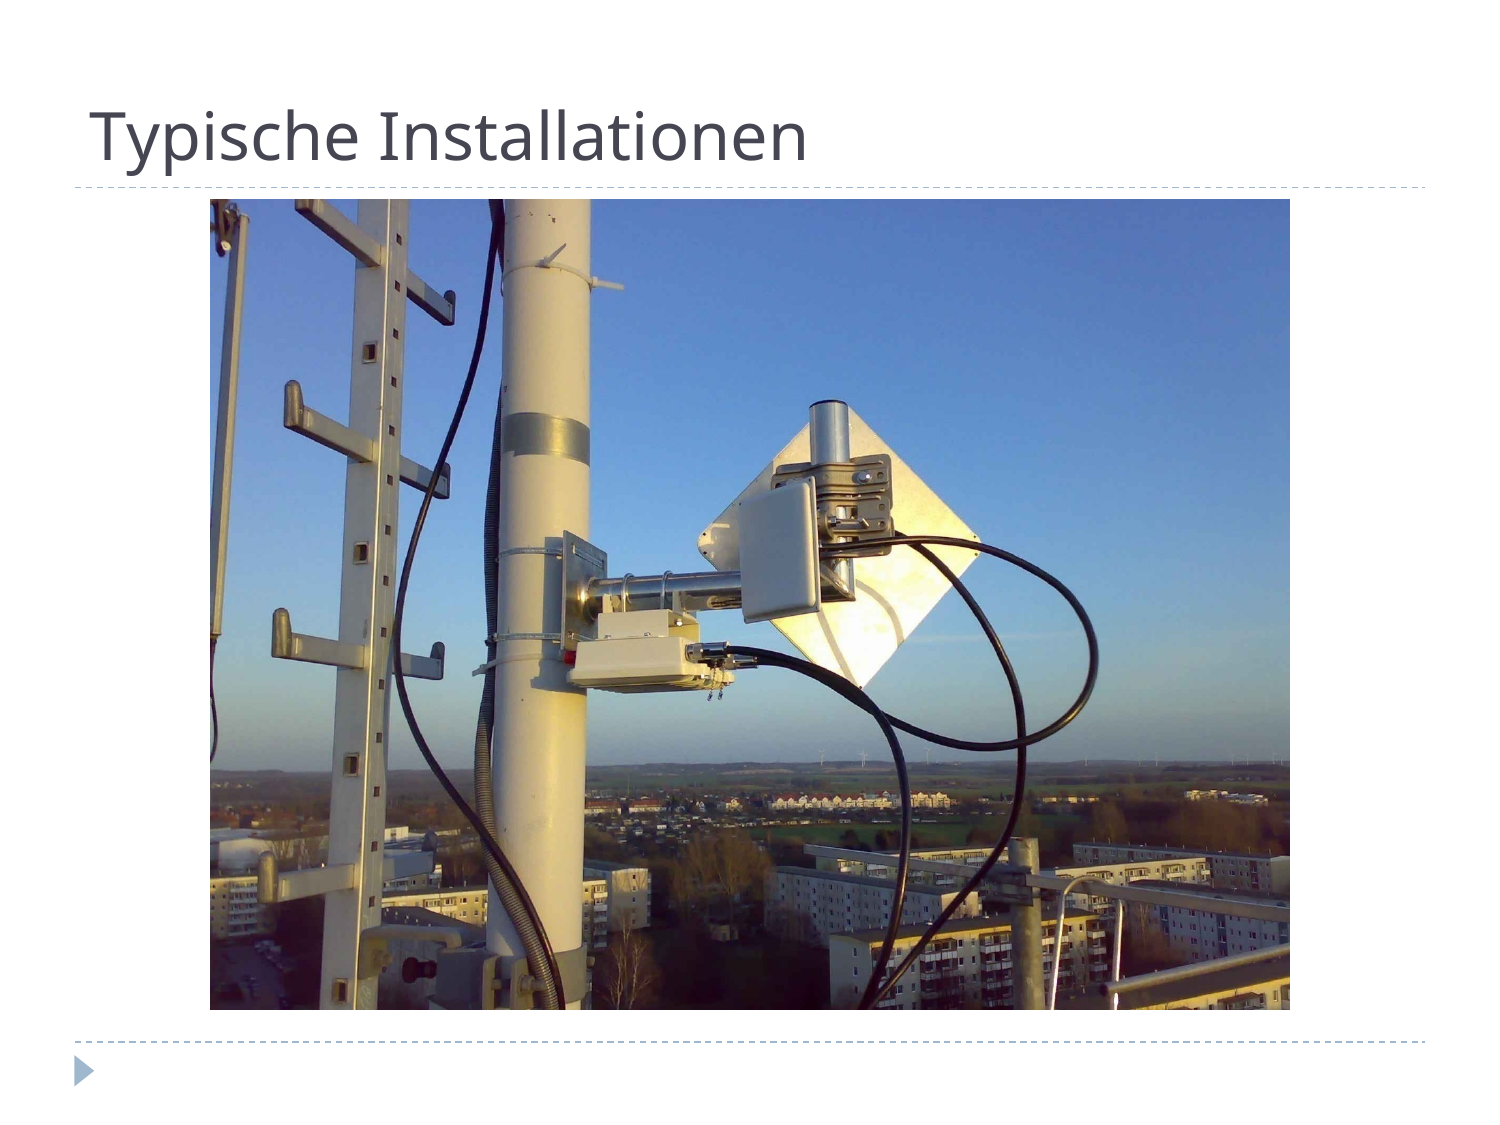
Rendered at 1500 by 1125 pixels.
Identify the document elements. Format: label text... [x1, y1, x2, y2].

title Typische Installationen [75, 24, 1426, 188]
text_box [210, 200, 1290, 1010]
